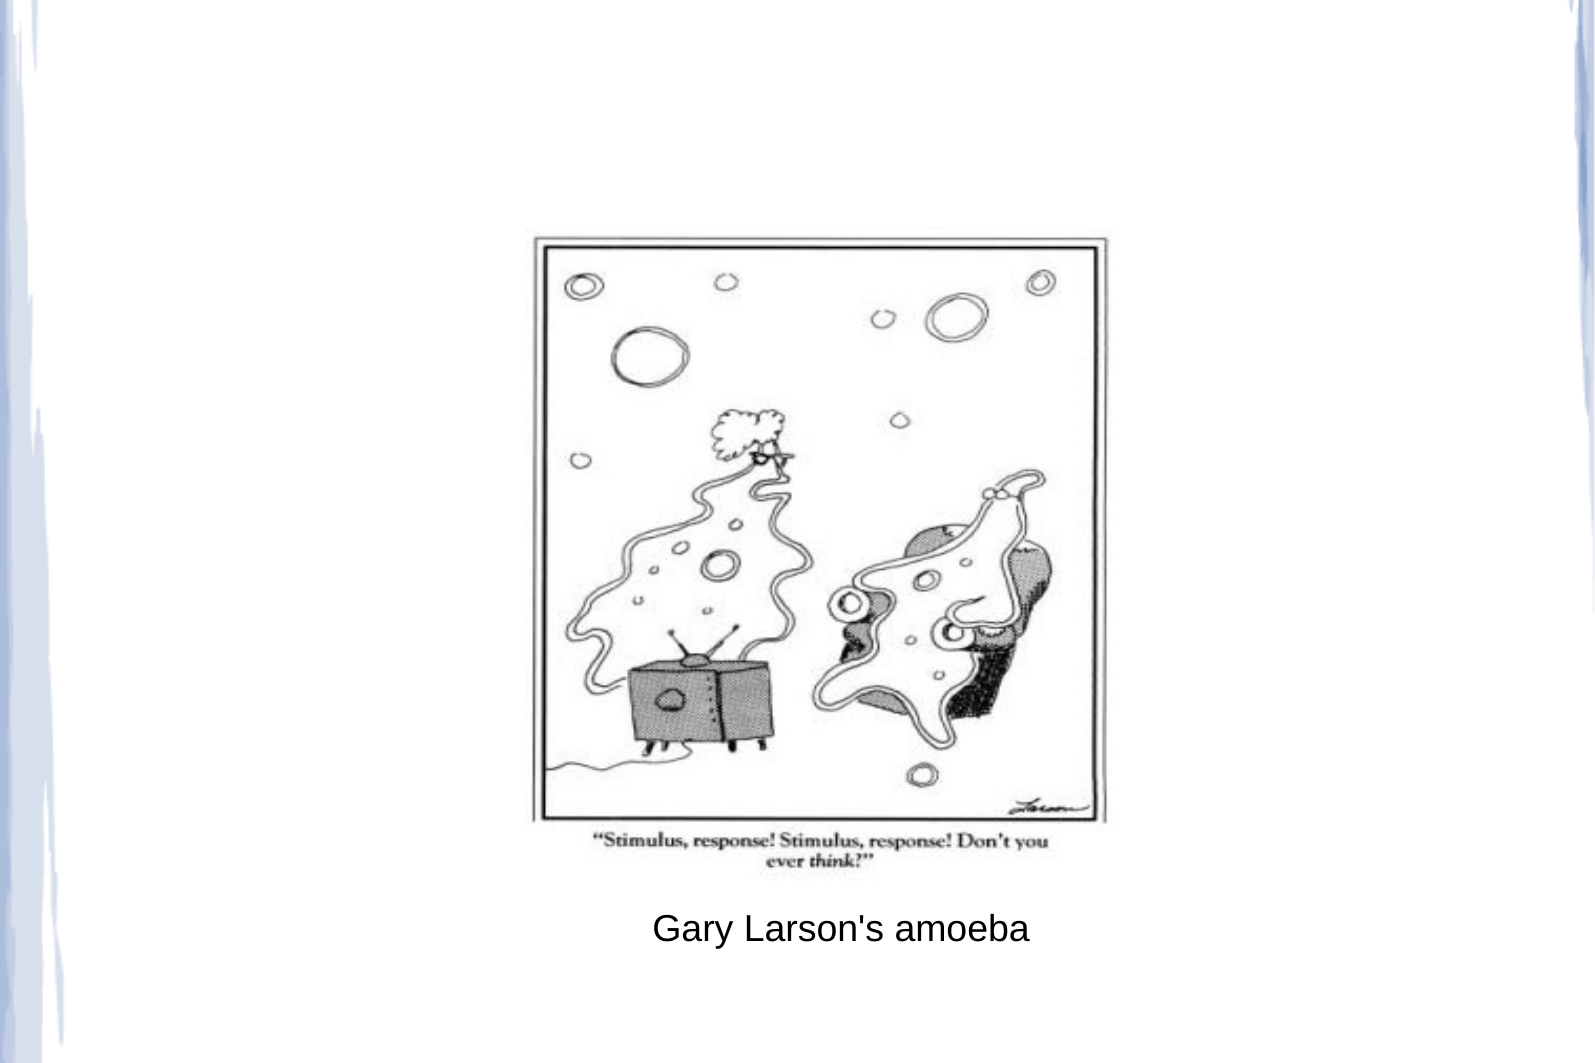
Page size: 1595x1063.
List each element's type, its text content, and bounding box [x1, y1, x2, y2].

picture [0, 0, 1595, 1063]
text_box Gary Larson's amoeba [637, 900, 1045, 957]
